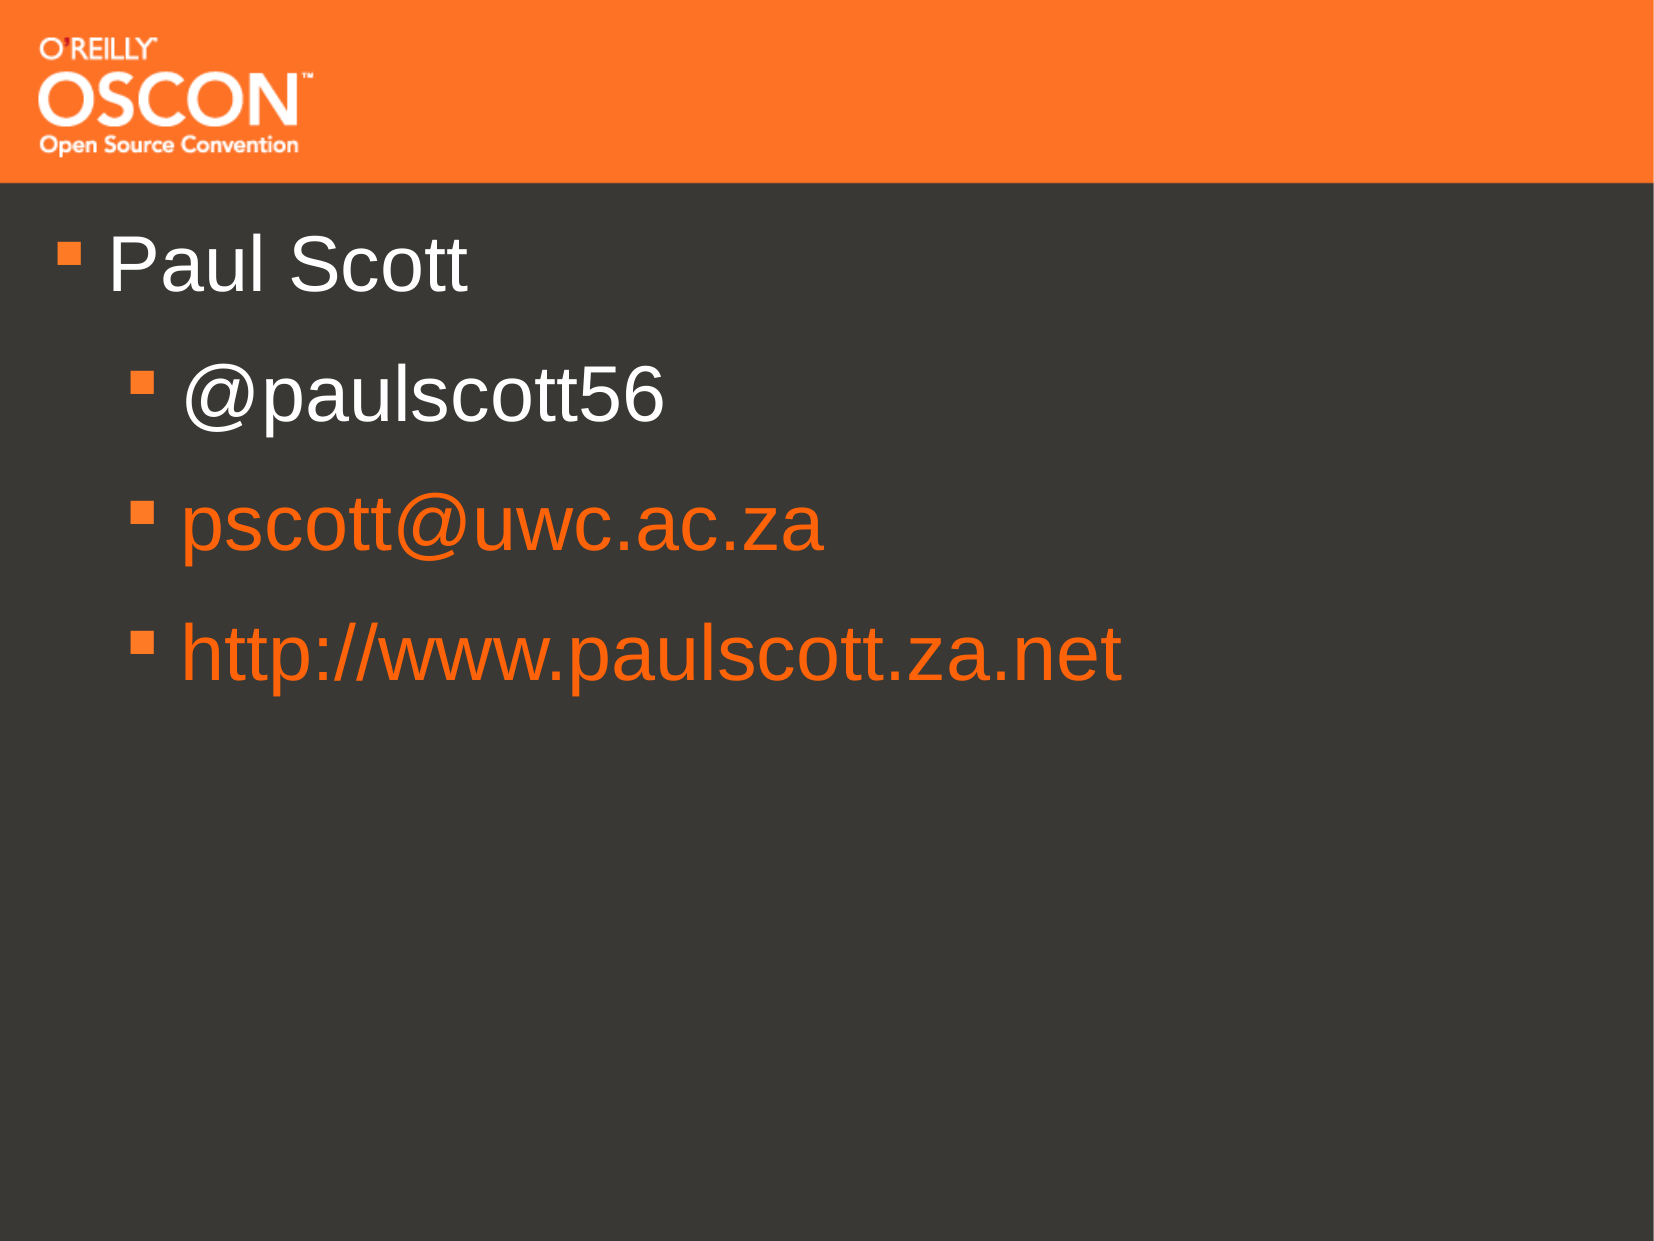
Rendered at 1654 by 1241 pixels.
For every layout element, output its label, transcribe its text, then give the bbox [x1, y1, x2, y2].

list Paul Scott @paulscott56 pscott@uwc.ac.za http://www.paulscott.za.net [37, 219, 1628, 1218]
title [356, 31, 1624, 187]
picture [0, 0, 1654, 1241]
